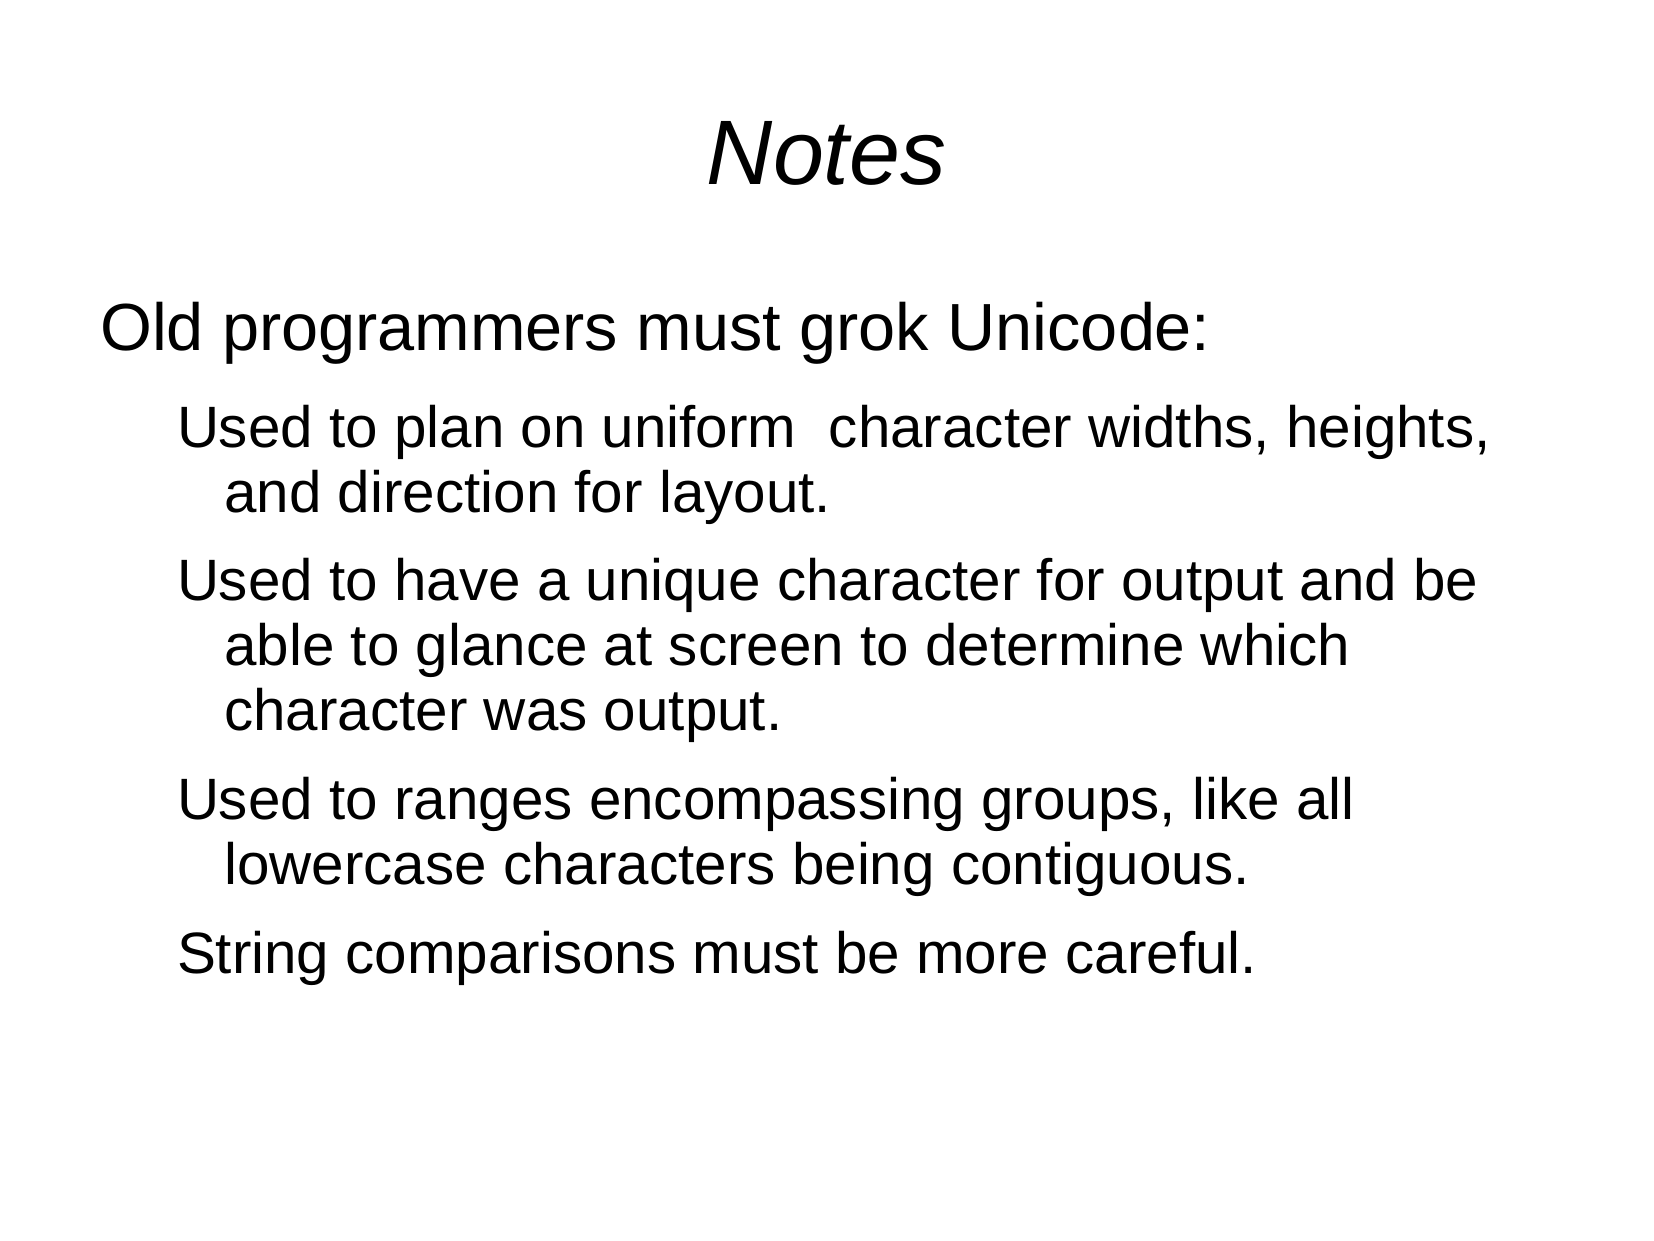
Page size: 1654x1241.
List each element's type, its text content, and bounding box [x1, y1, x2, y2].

list Old programmers must grok Unicode: Used to plan on uniform character widths, heights, and direction for layout. Used to have a unique character for output and be able to glance at screen to determine which character was output. Used to ranges encompassing groups, like all lowercase characters being contiguous. String comparisons must be more careful. [82, 290, 1571, 1183]
title Notes [82, 56, 1571, 250]
